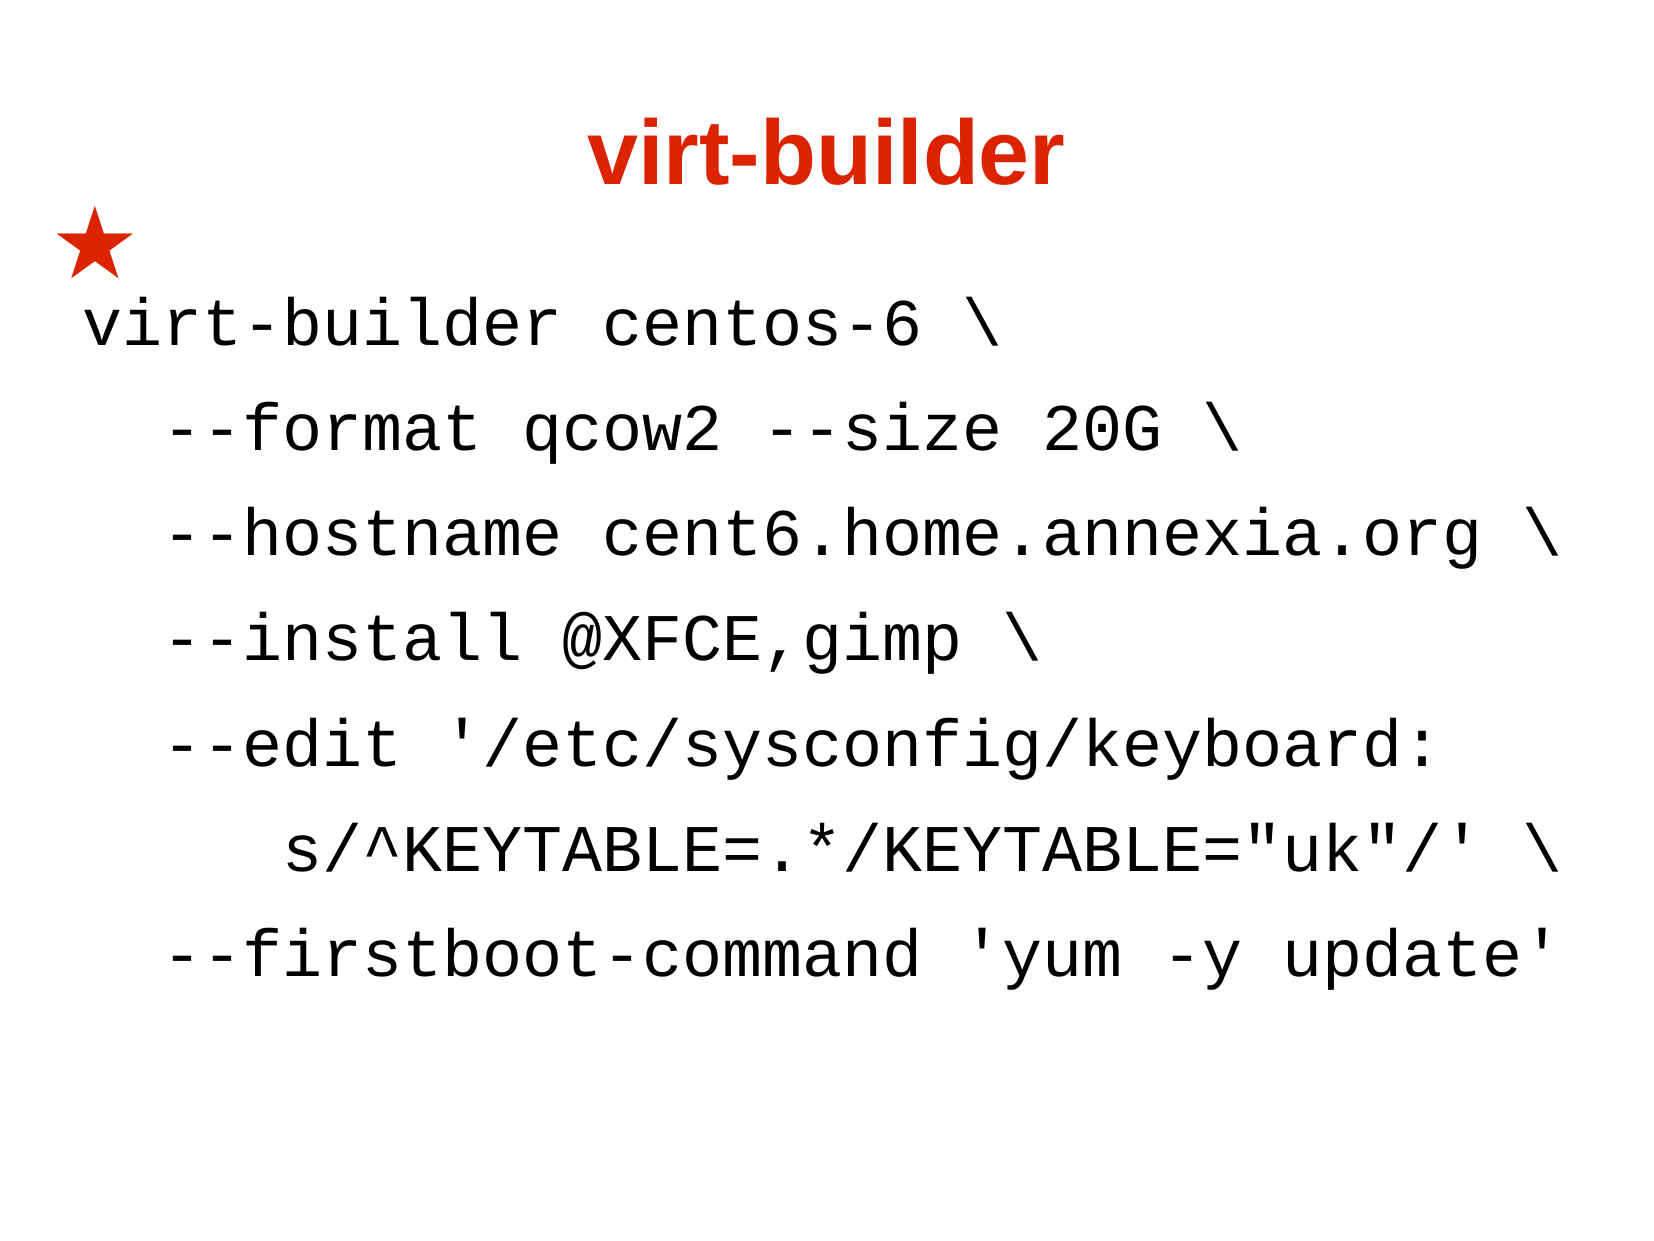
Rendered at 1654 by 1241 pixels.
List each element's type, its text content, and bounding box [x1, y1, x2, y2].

title virt-builder [82, 49, 1571, 257]
text_box ★ [35, 180, 189, 308]
list virt-builder centos-6 \ --format qcow2 --size 20G \ --hostname cent6.home.annexia.org \ --install @XFCE,gimp \ --edit '/etc/sysconfig/keyboard: s/^KEYTABLE=.*/KEYTABLE="uk"/' \ --firstboot-command 'yum -y update' [82, 290, 1571, 1010]
